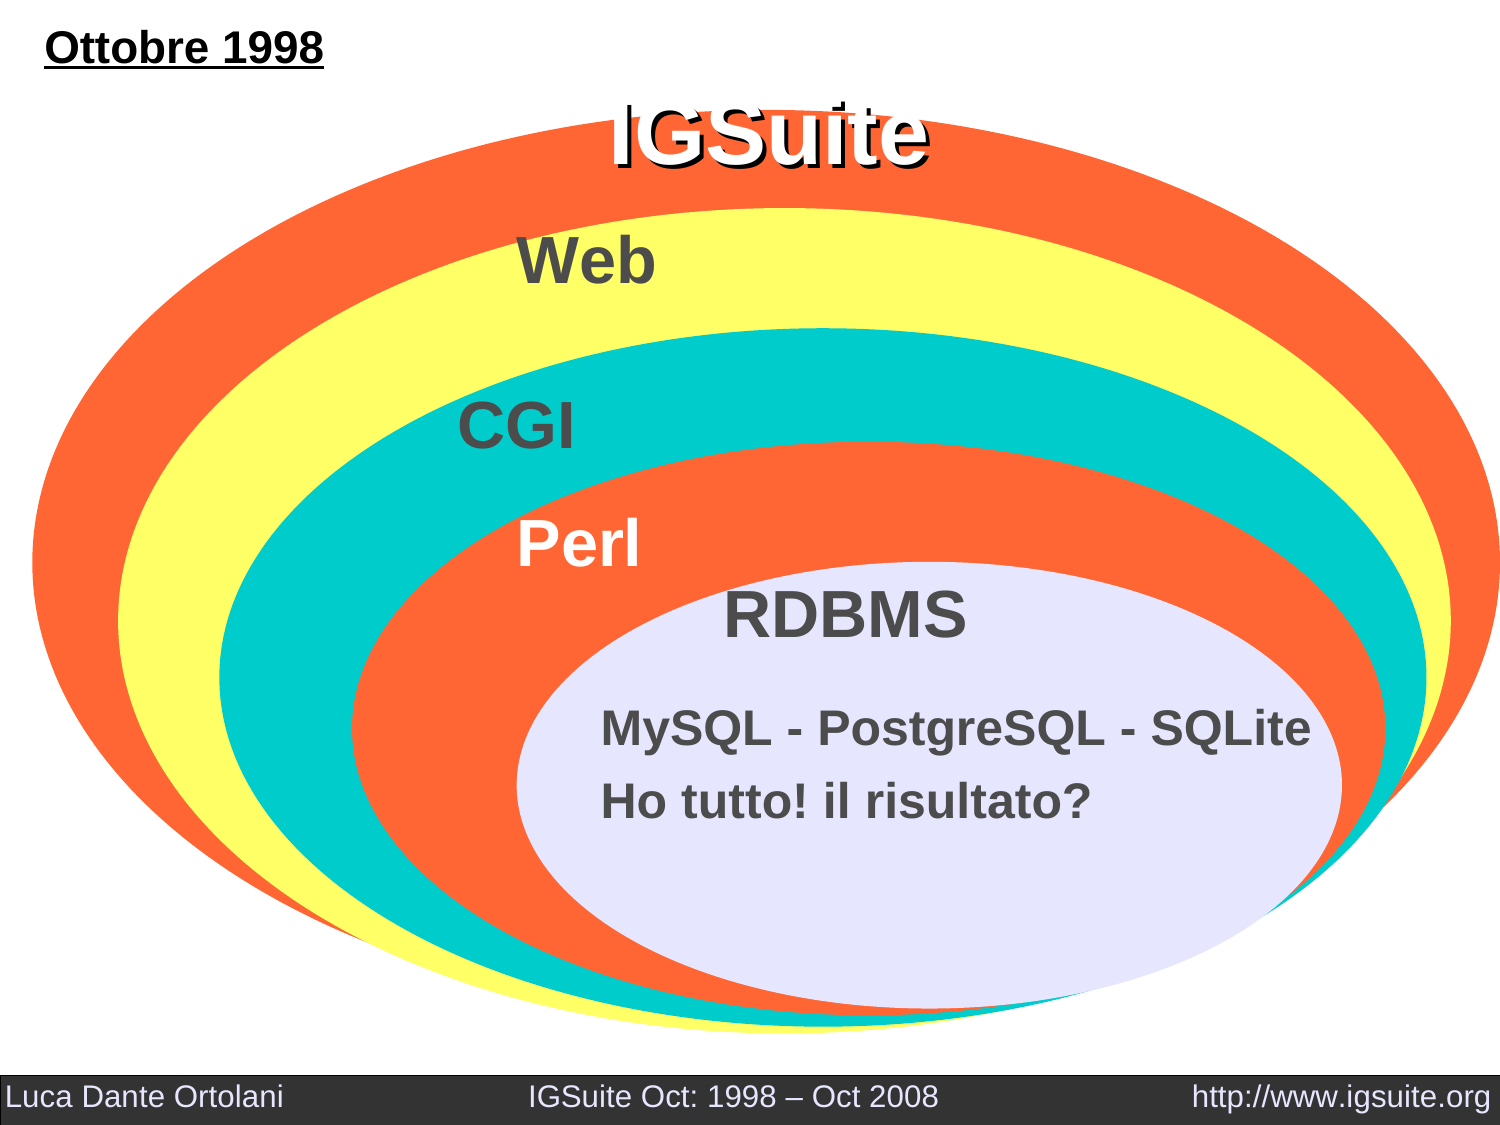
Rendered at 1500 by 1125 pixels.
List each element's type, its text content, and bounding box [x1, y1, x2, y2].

text_box MySQL - PostgreSQL - SQLite Ho tutto! il risultato? [585, 708, 1326, 874]
text_box Perl [501, 519, 691, 621]
text_box CGI [442, 401, 592, 503]
text_box IGSuite [593, 103, 945, 237]
text_box Luca Dante Ortolani IGSuite Oct: 1998 – Oct 2008 http://www.igsuite.org [0, 1075, 1500, 1125]
text_box [32, 122, 1500, 1034]
text_box Web [501, 236, 673, 338]
text_box Ottobre 1998 [29, 29, 340, 96]
text_box RDBMS [708, 590, 984, 692]
